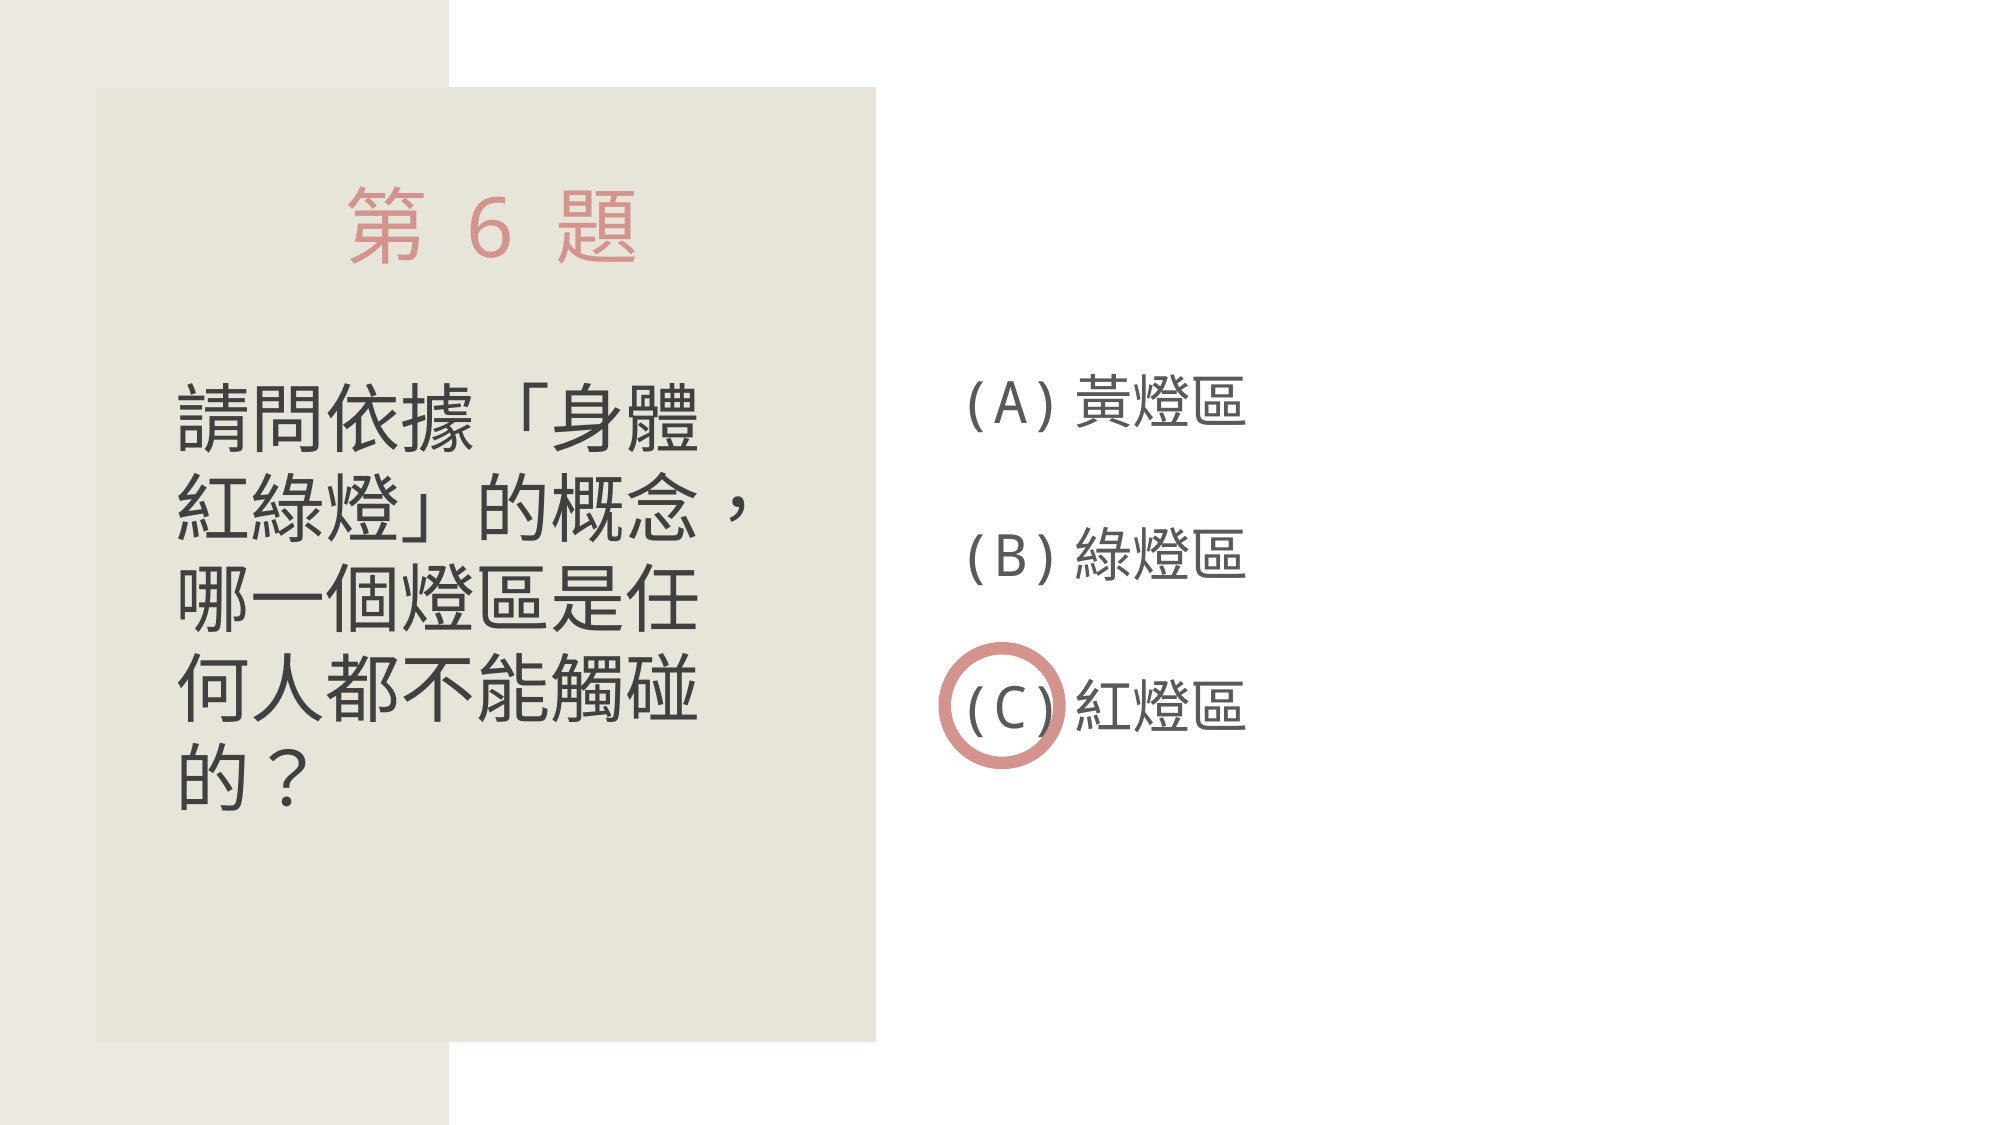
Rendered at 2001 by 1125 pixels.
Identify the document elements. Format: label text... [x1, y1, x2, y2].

text_box (A) [943, 357, 1059, 444]
text_box (C) [943, 732, 954, 749]
text_box (C) [1050, 662, 1059, 675]
text_box (C) [1050, 736, 1059, 749]
text_box (C) [952, 662, 1053, 749]
text_box 請問依據「身體紅綠燈」的概念，哪一個燈區是任何人都不能觸碰的？ [160, 361, 756, 831]
text_box 綠燈區 [1059, 510, 1863, 597]
text_box 黃燈區 [1059, 357, 1863, 444]
text_box 紅燈區 [1059, 662, 1863, 749]
text_box 第 6 題 [285, 165, 698, 282]
text_box (B) [943, 510, 1059, 597]
text_box (C) [943, 662, 954, 679]
